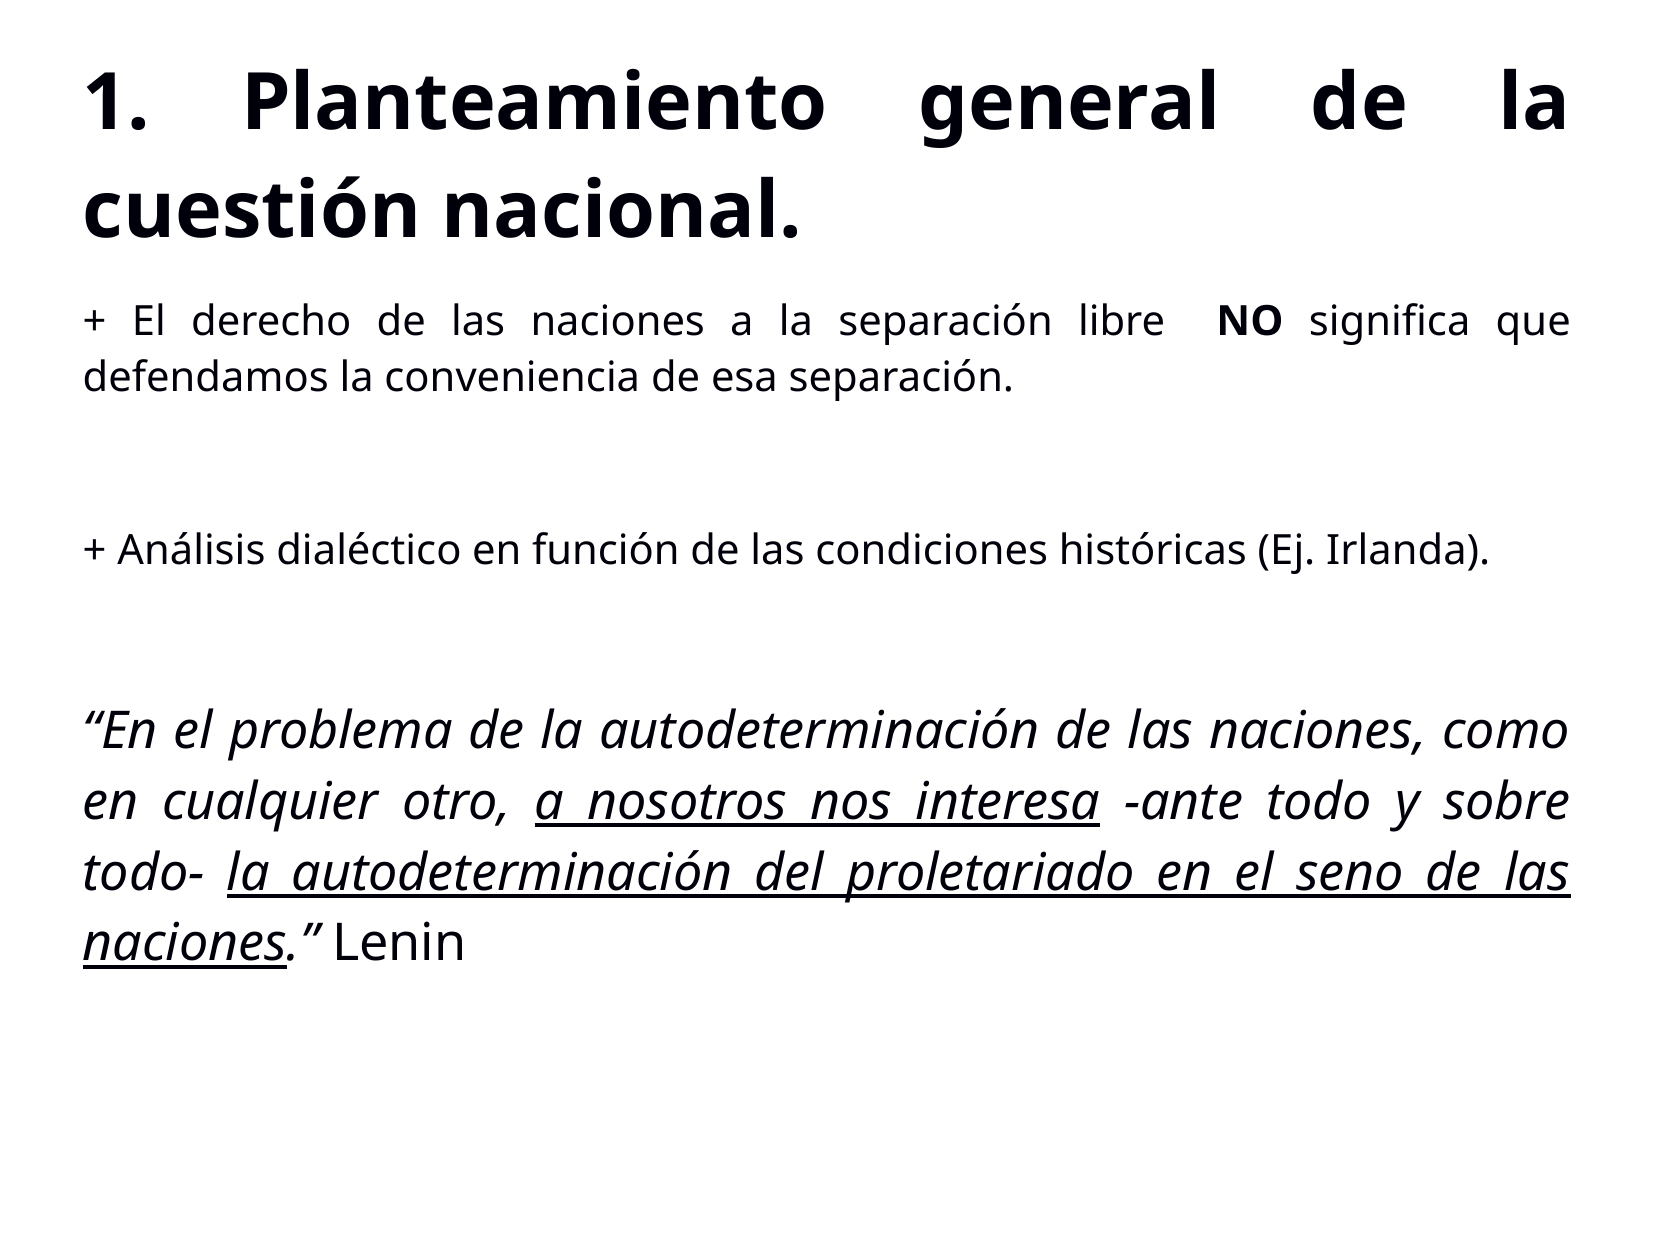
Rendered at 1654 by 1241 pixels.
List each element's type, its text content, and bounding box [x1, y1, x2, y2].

list + El derecho de las naciones a la separación libre NO significa que defendamos la conveniencia de esa separación. + Análisis dialéctico en función de las condiciones históricas (Ej. Irlanda). “En el problema de la autodeterminación de las naciones, como en cualquier otro, a nosotros nos interesa -ante todo y sobre todo- la autodeterminación del proletariado en el seno de las naciones.” Lenin [82, 290, 1571, 1165]
title 1. Planteamiento general de la cuestión nacional. [82, 49, 1571, 257]
